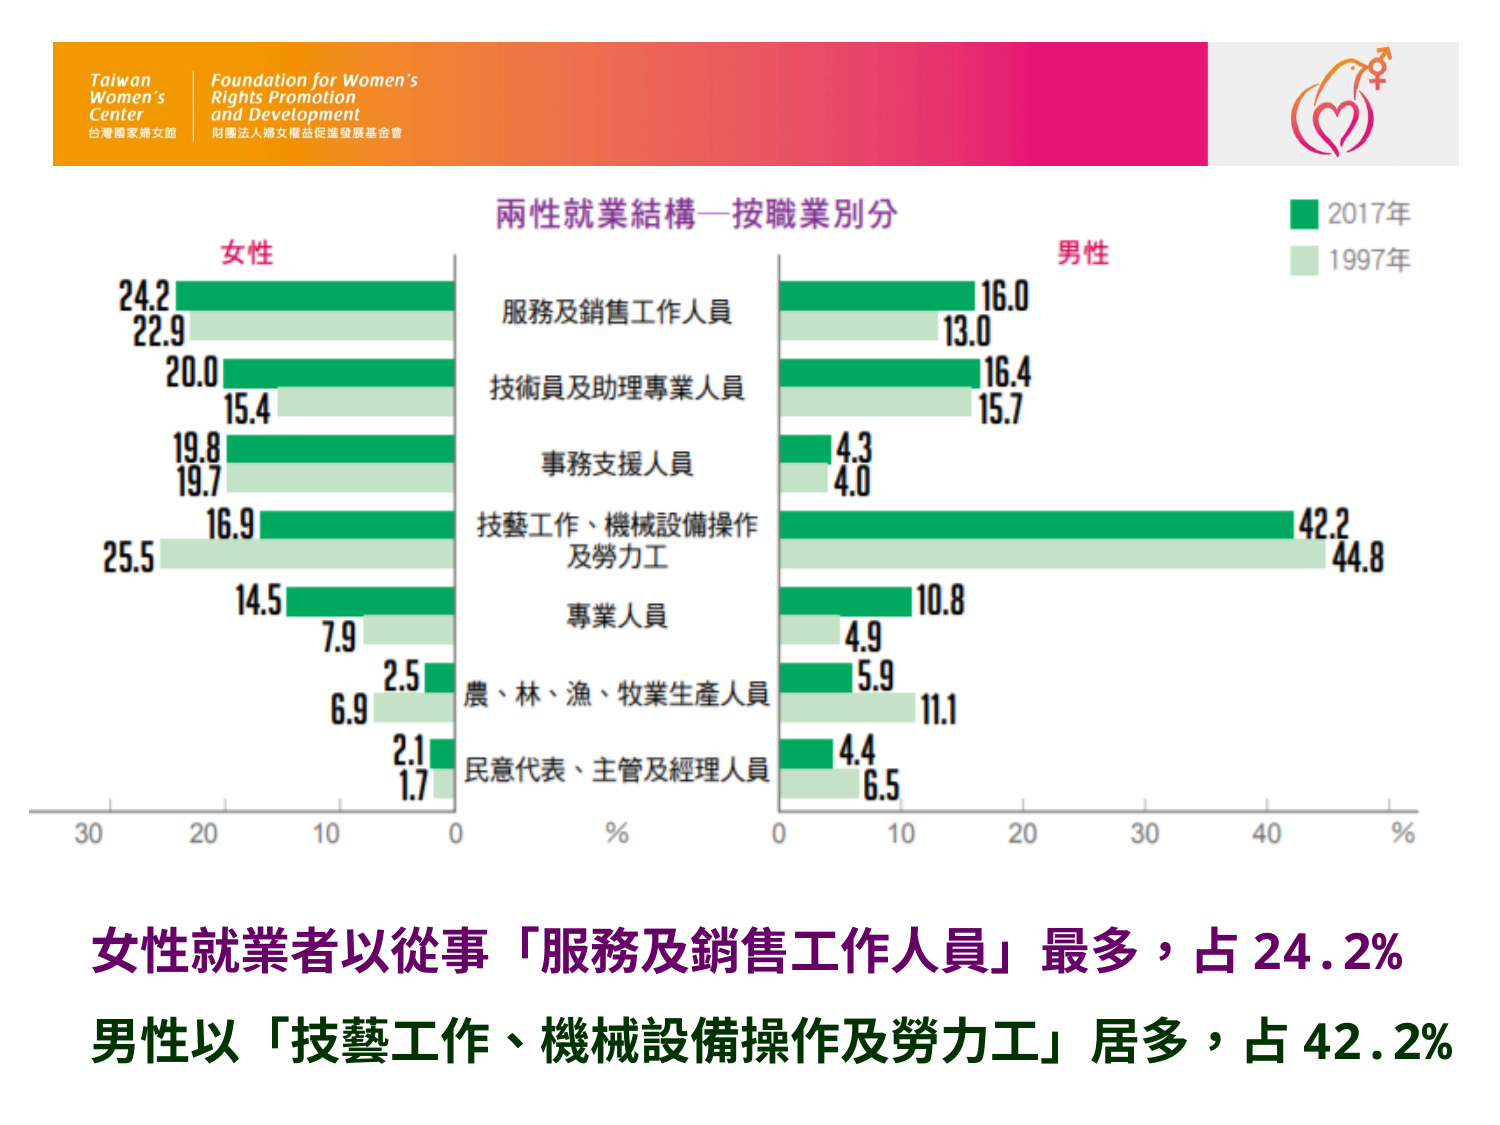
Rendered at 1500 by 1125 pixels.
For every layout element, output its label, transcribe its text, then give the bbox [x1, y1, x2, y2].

text_box 女性就業者以從事「服務及銷售工作人員」最多，占24.2% 男性以「技藝工作、機械設備操作及勞力工」居多，占42.2% [76, 881, 1424, 1062]
picture [29, 172, 1436, 869]
